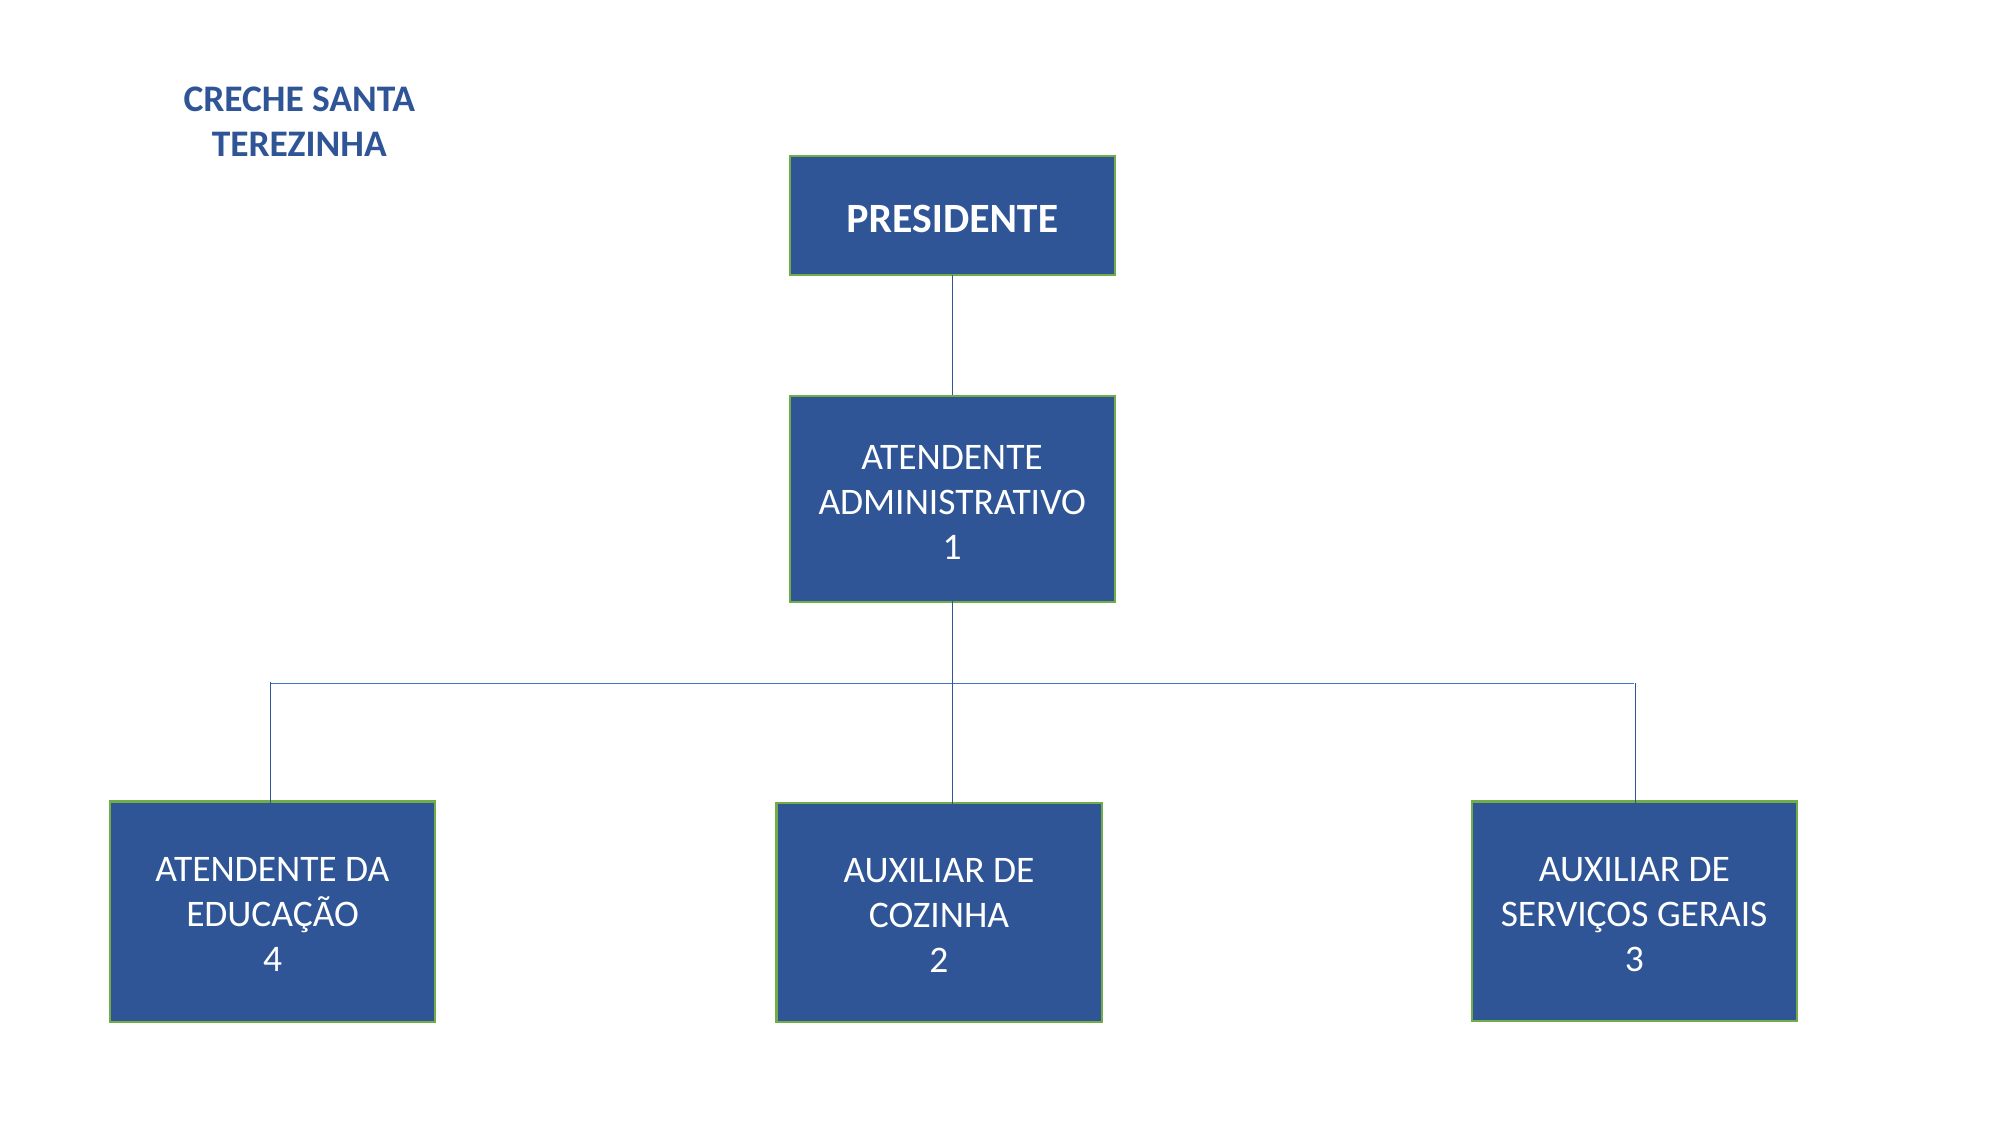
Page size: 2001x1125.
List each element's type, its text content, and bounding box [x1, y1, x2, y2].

text_box PRESIDENTE [790, 156, 1115, 275]
text_box CRECHE SANTA TEREZINHA [101, 66, 497, 173]
text_box ATENDENTE DA EDUCAÇÃO 4 [110, 801, 435, 1022]
text_box AUXILIAR DE COZINHA 2 [777, 803, 1102, 1022]
text_box ATENDENTE ADMINISTRATIVO 1 [790, 396, 1115, 602]
text_box AUXILIAR DE SERVIÇOS GERAIS 3 [1472, 801, 1797, 1021]
